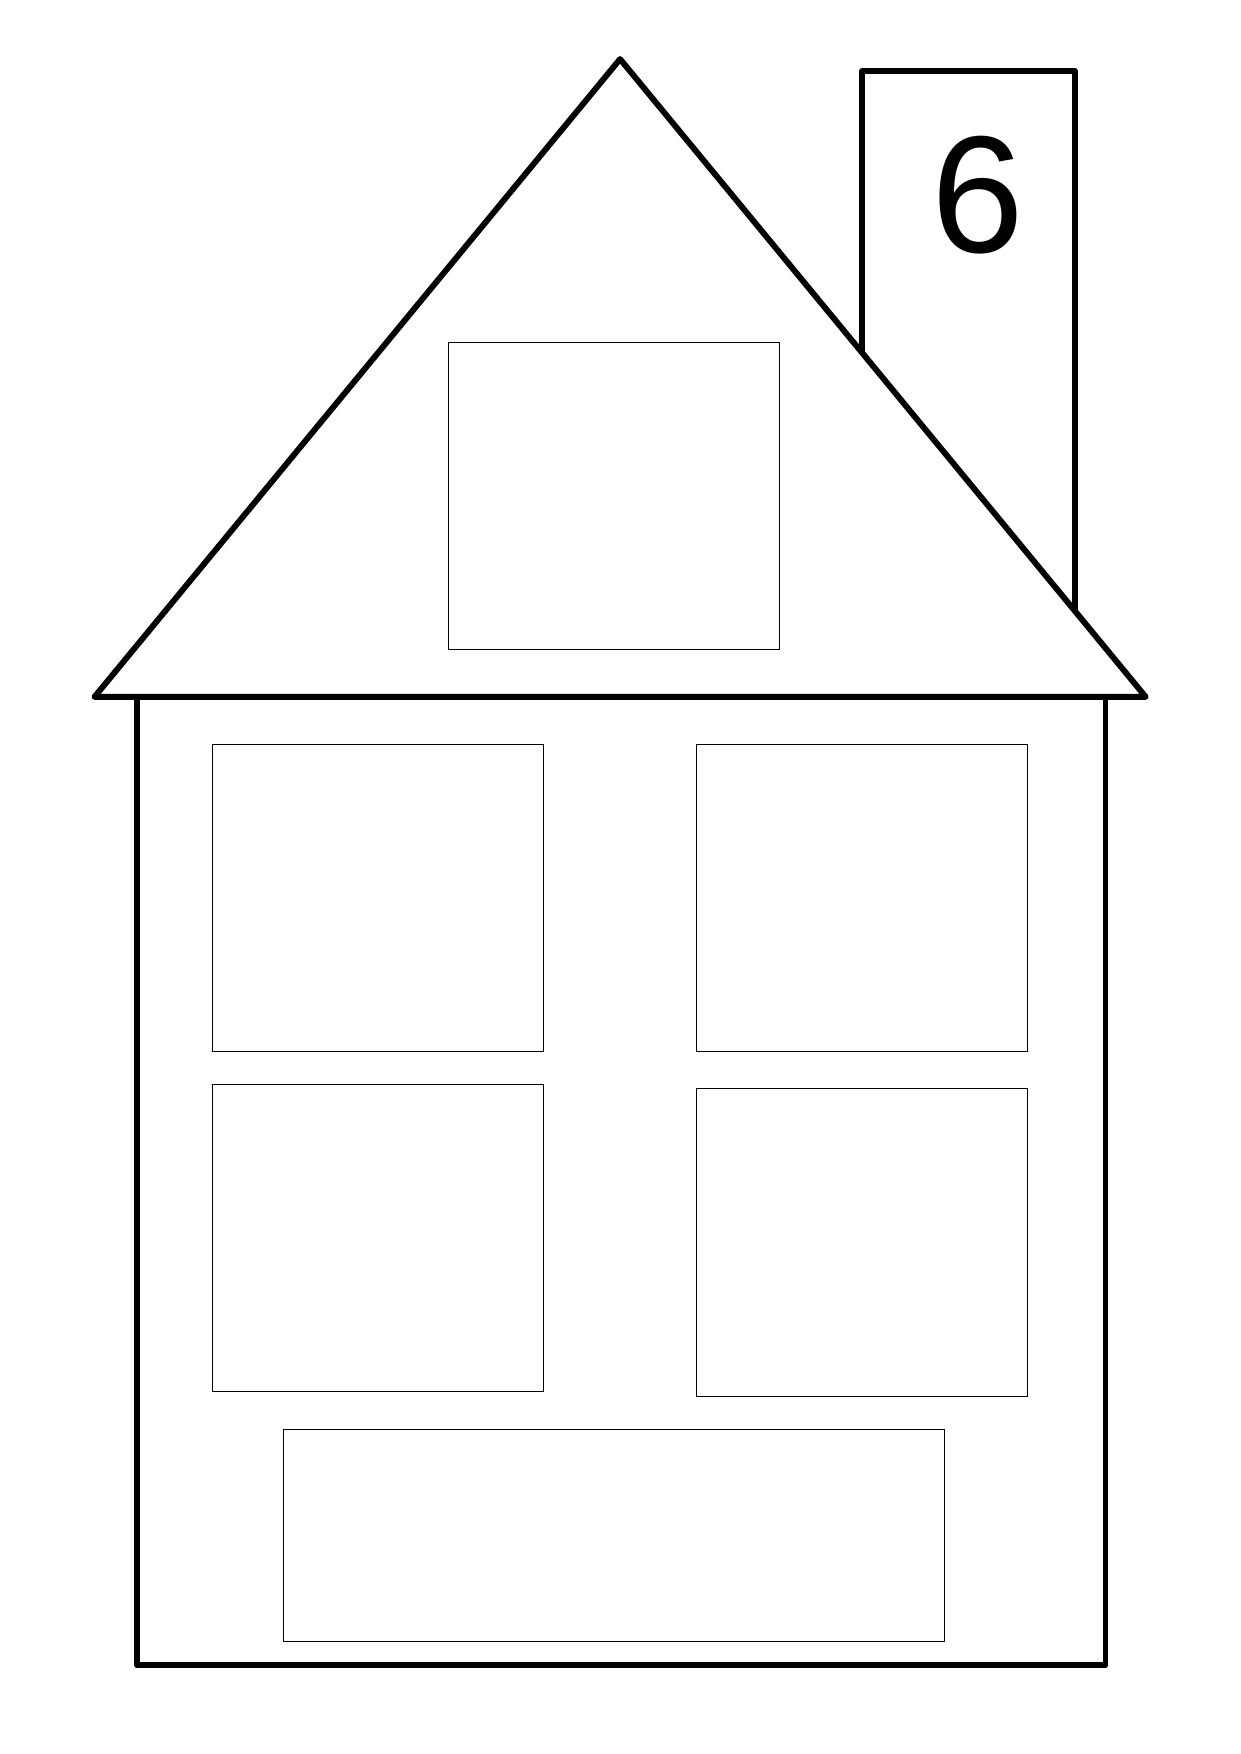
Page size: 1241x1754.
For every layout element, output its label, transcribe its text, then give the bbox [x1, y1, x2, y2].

text_box [94, 59, 1146, 1666]
text_box 6 [916, 94, 1040, 296]
